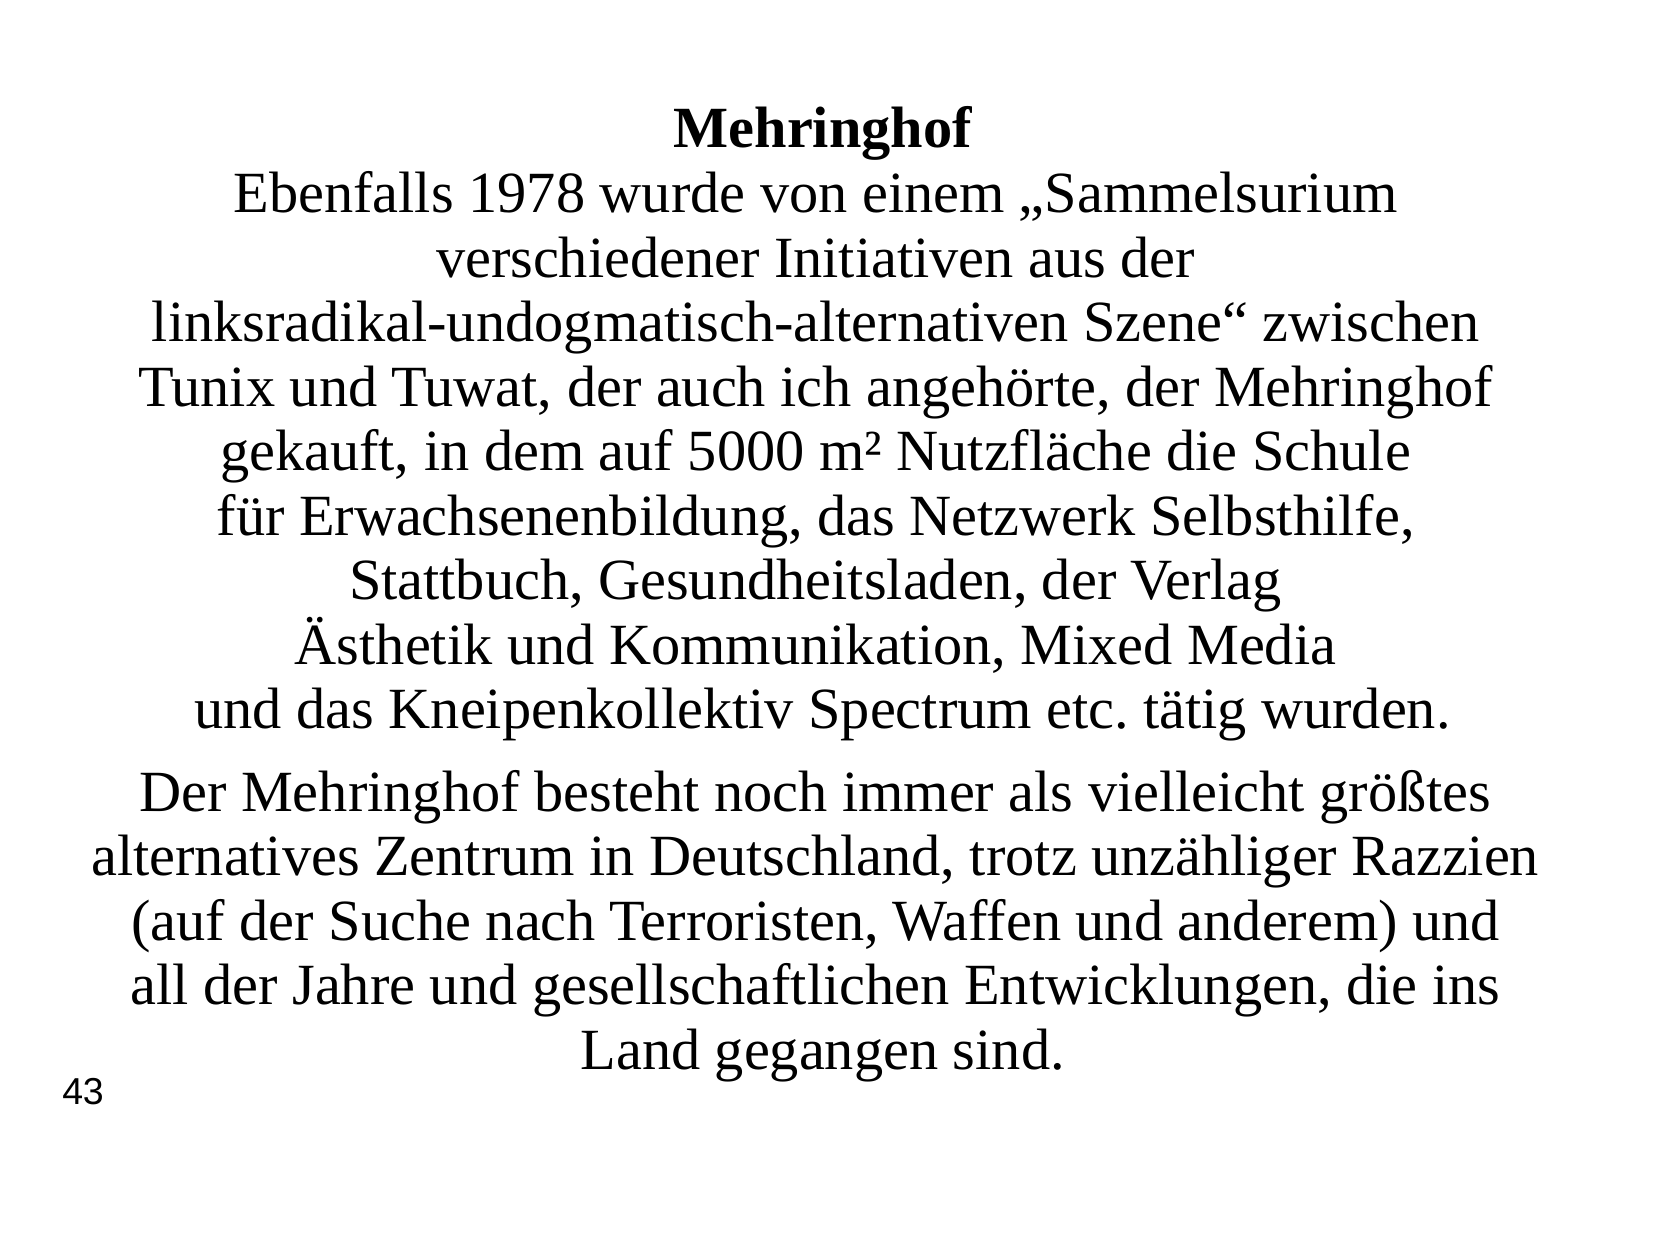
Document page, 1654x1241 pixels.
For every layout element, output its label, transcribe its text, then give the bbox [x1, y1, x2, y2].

text_box <Nummer> [47, 1062, 265, 1133]
text_box Mehringhof Ebenfalls 1978 wurde von einem „Sammelsurium verschiedener Initiativen aus der linksradikal-undogmatisch-alternativen Szene“ zwischen Tunix und Tuwat, der auch ich angehörte, der Mehringhof gekauft, in dem auf 5000 m² Nutzfläche die Schule für Erwachsenenbildung, das Netzwerk Selbsthilfe, Stattbuch, Gesundheitsladen, der Verlag Ästhetik und Kommunikation, Mixed Media und das Kneipenkollektiv Spectrum etc. tätig wurden. Der Mehringhof besteht noch immer als vielleicht größtes alternatives Zentrum in Deutschland, trotz unzähliger Razzien (auf der Suche nach Terroristen, Waffen und anderem) und all der Jahre und gesellschaftlichen Entwicklungen, die ins Land gegangen sind. [76, 88, 1570, 1090]
